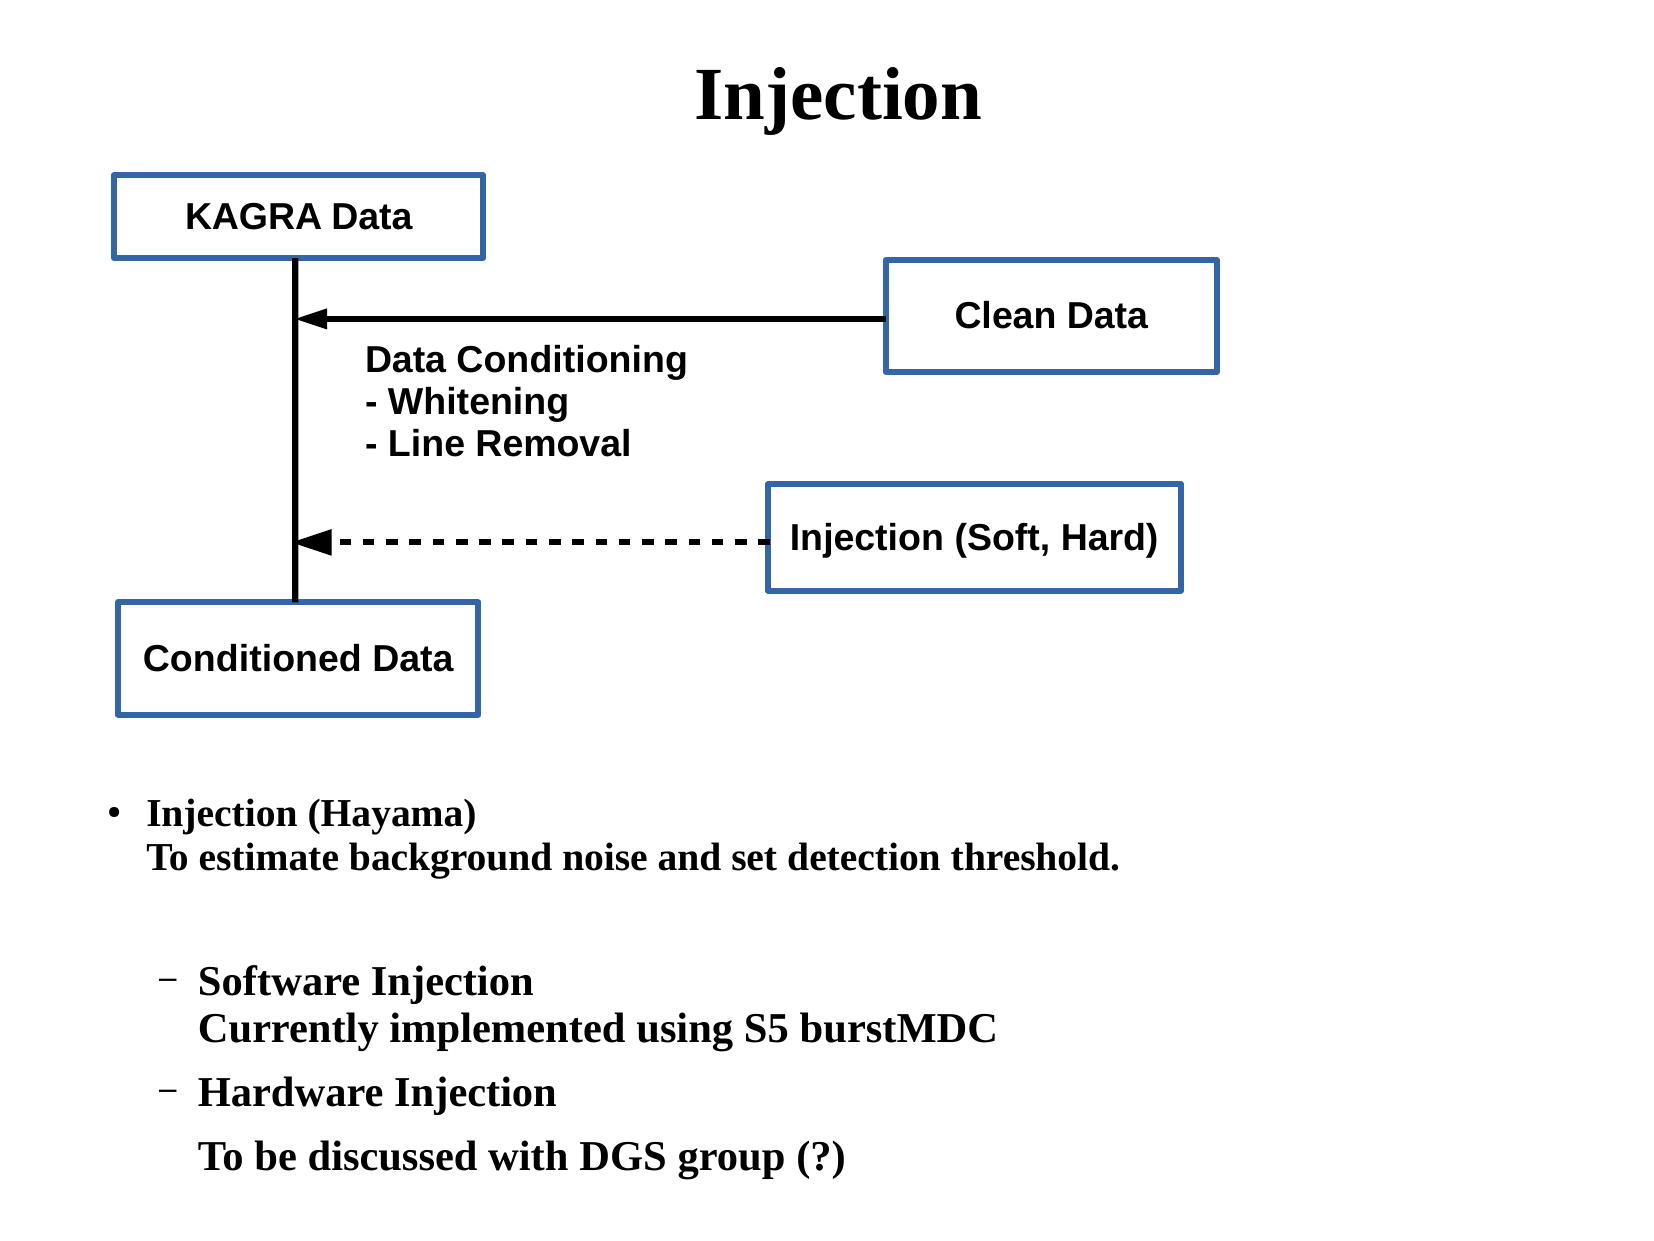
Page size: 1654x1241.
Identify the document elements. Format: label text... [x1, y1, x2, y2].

text_box Conditioned Data [118, 602, 479, 715]
title Injection [94, 47, 1583, 142]
list Injection (Hayama) To estimate background noise and set detection threshold. Software Injection Currently implemented using S5 burstMDC Hardware Injection To be discussed with DGS group (?) [94, 791, 1512, 1182]
text_box KAGRA Data [114, 175, 484, 259]
text_box Data Conditioning - Whitening - Line Removal [350, 330, 752, 473]
text_box Clean Data [885, 259, 1217, 373]
text_box Injection (Soft, Hard) [767, 484, 1182, 591]
